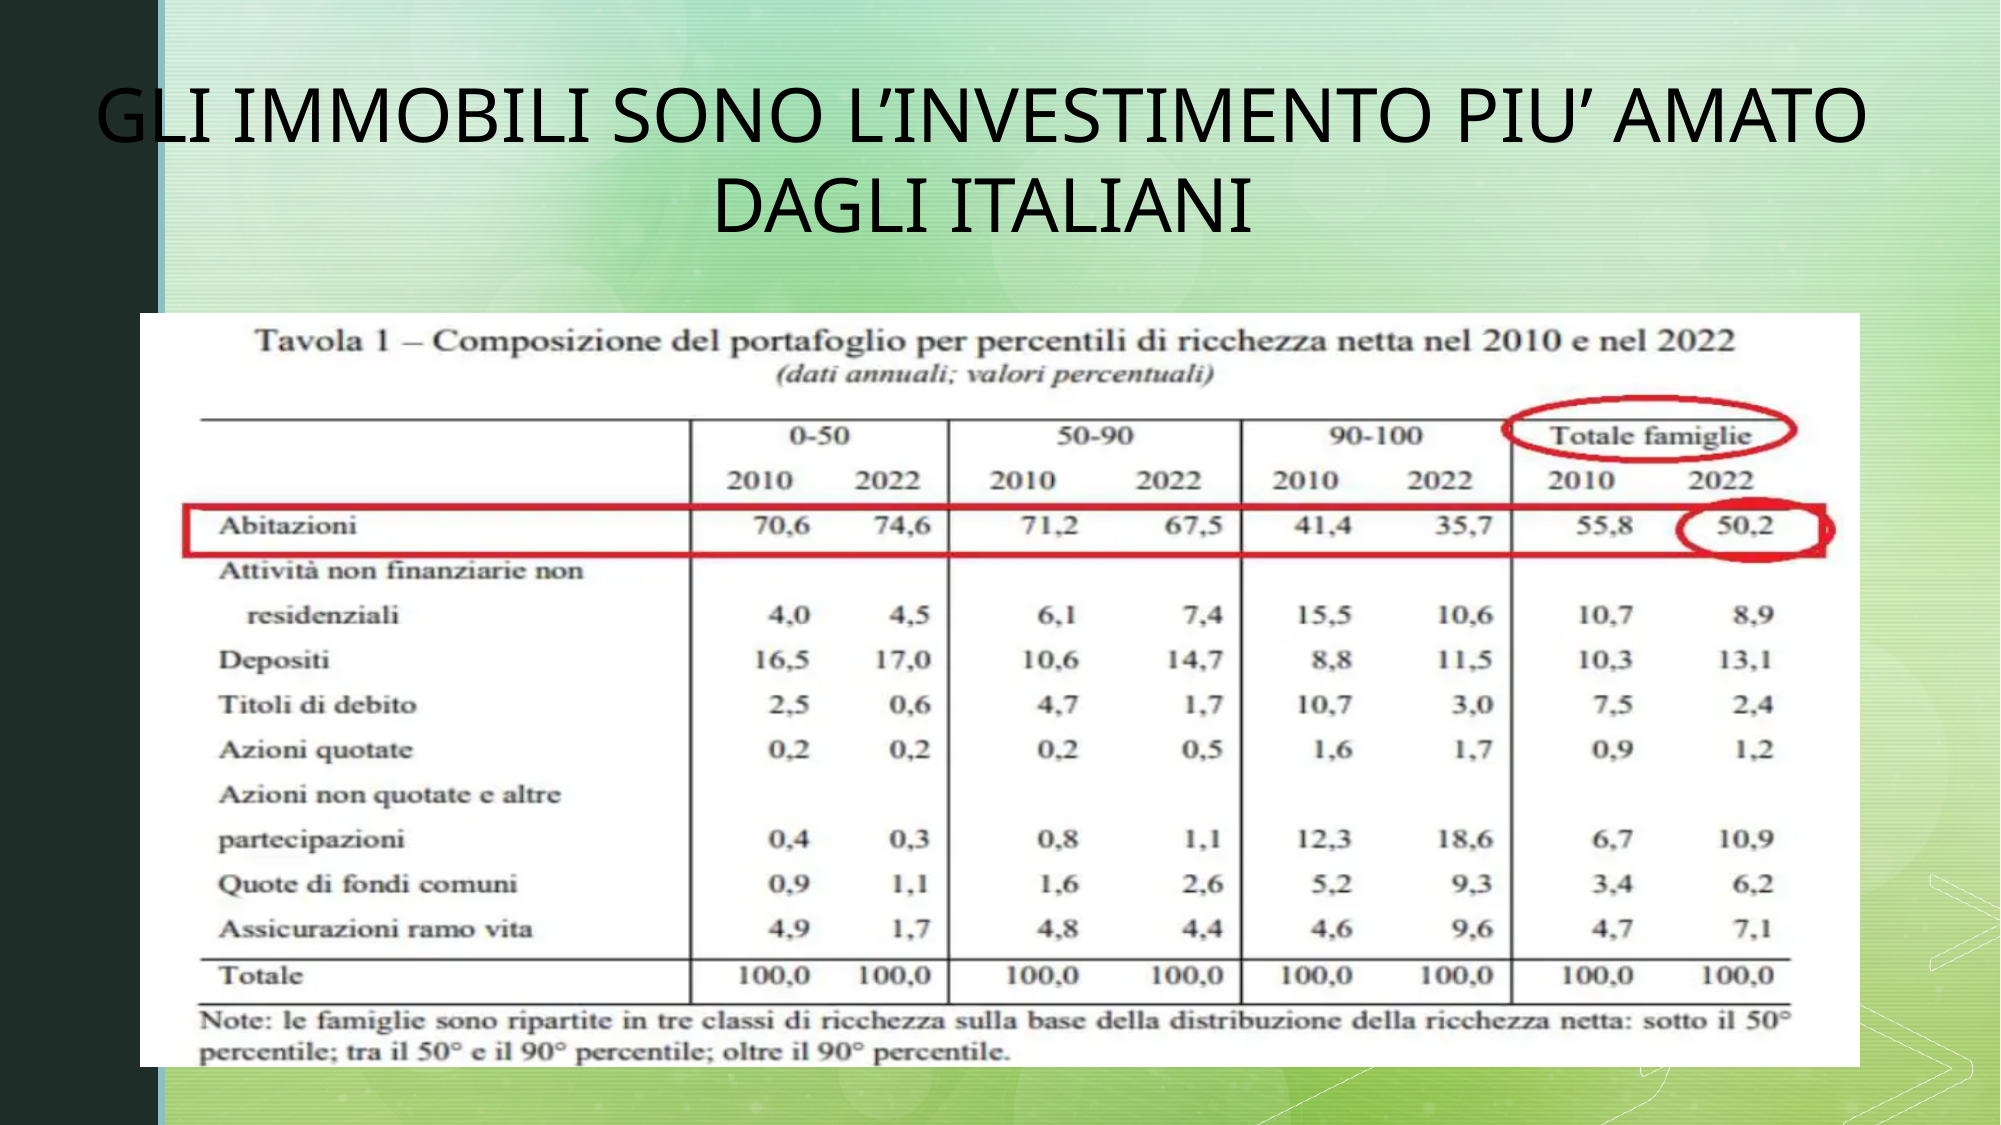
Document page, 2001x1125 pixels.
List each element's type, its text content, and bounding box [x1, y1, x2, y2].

picture [140, 313, 1860, 1067]
text_box GLI IMMOBILI SONO L’INVESTIMENTO PIU’ AMATO DAGLI ITALIANI [79, 0, 1947, 258]
